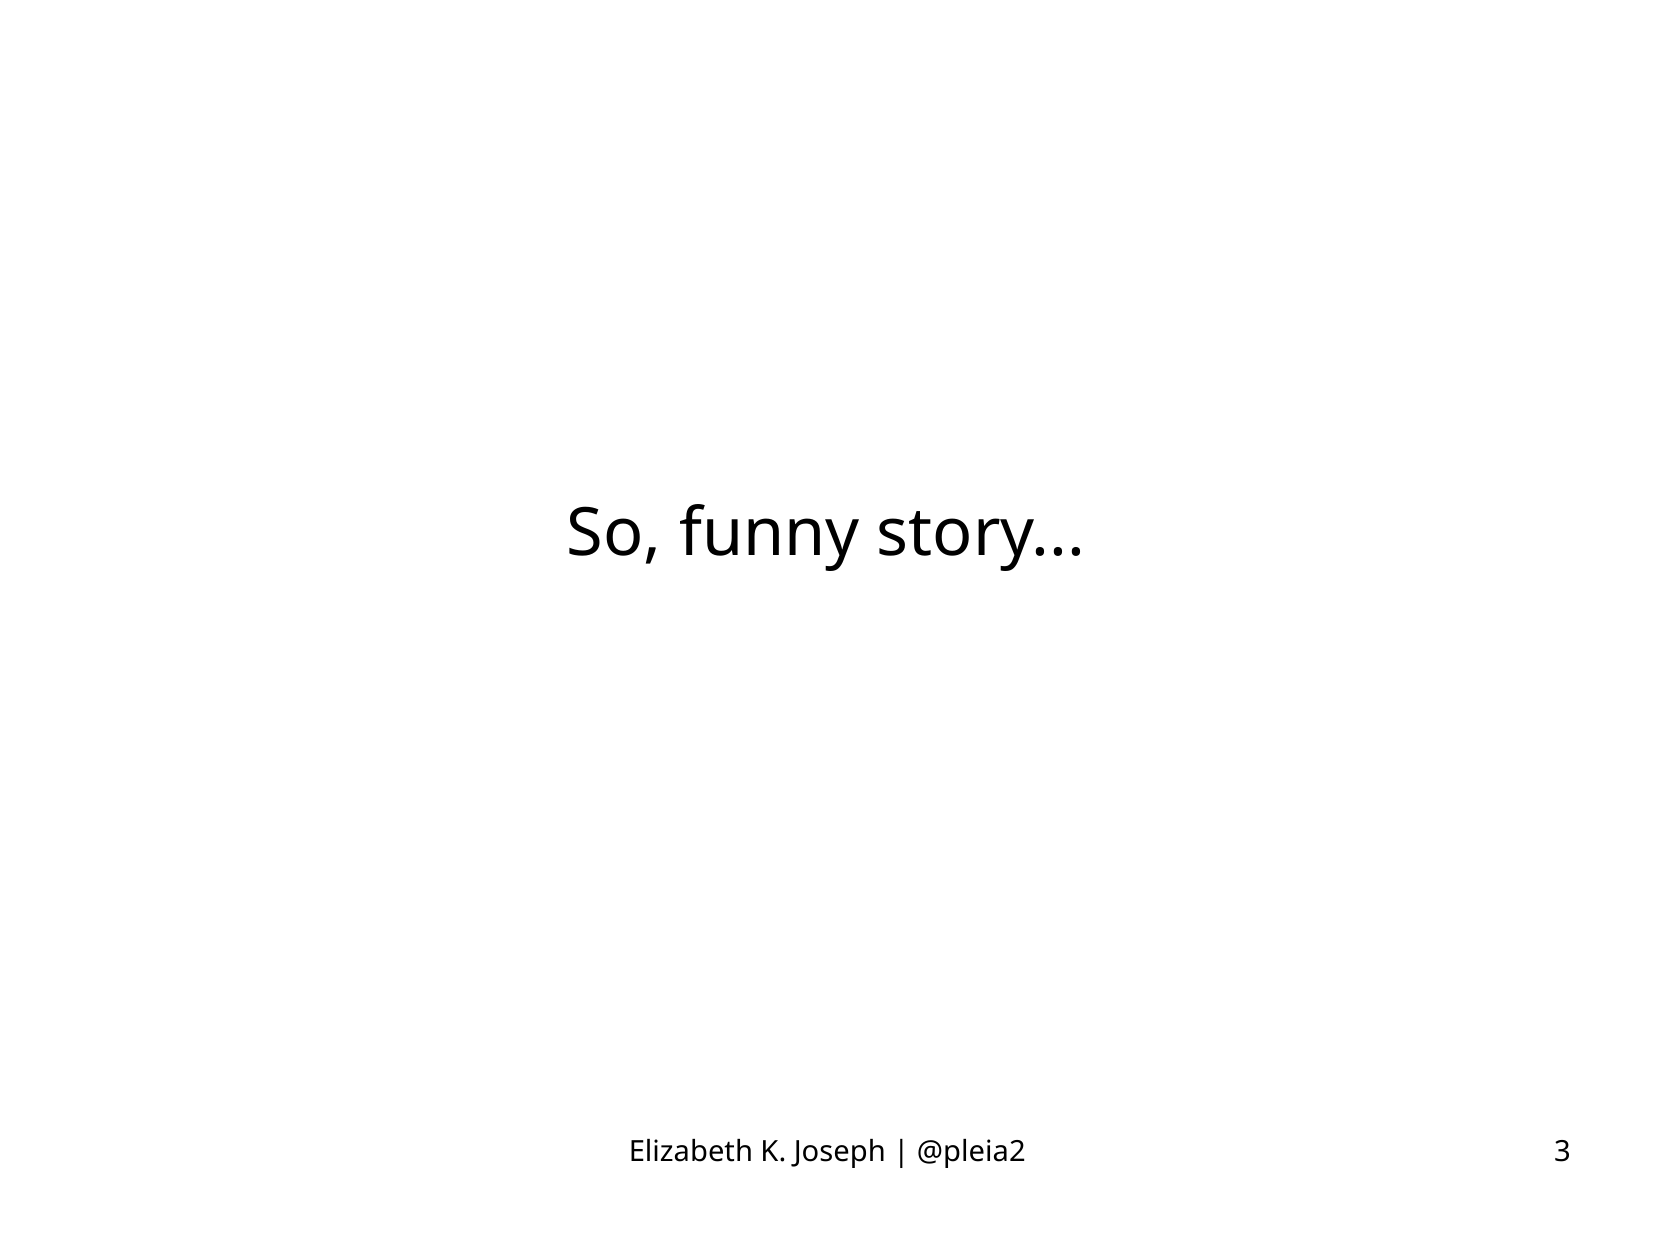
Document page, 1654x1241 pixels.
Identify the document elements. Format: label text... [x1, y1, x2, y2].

subtitle So, funny story... [82, 49, 1571, 1010]
